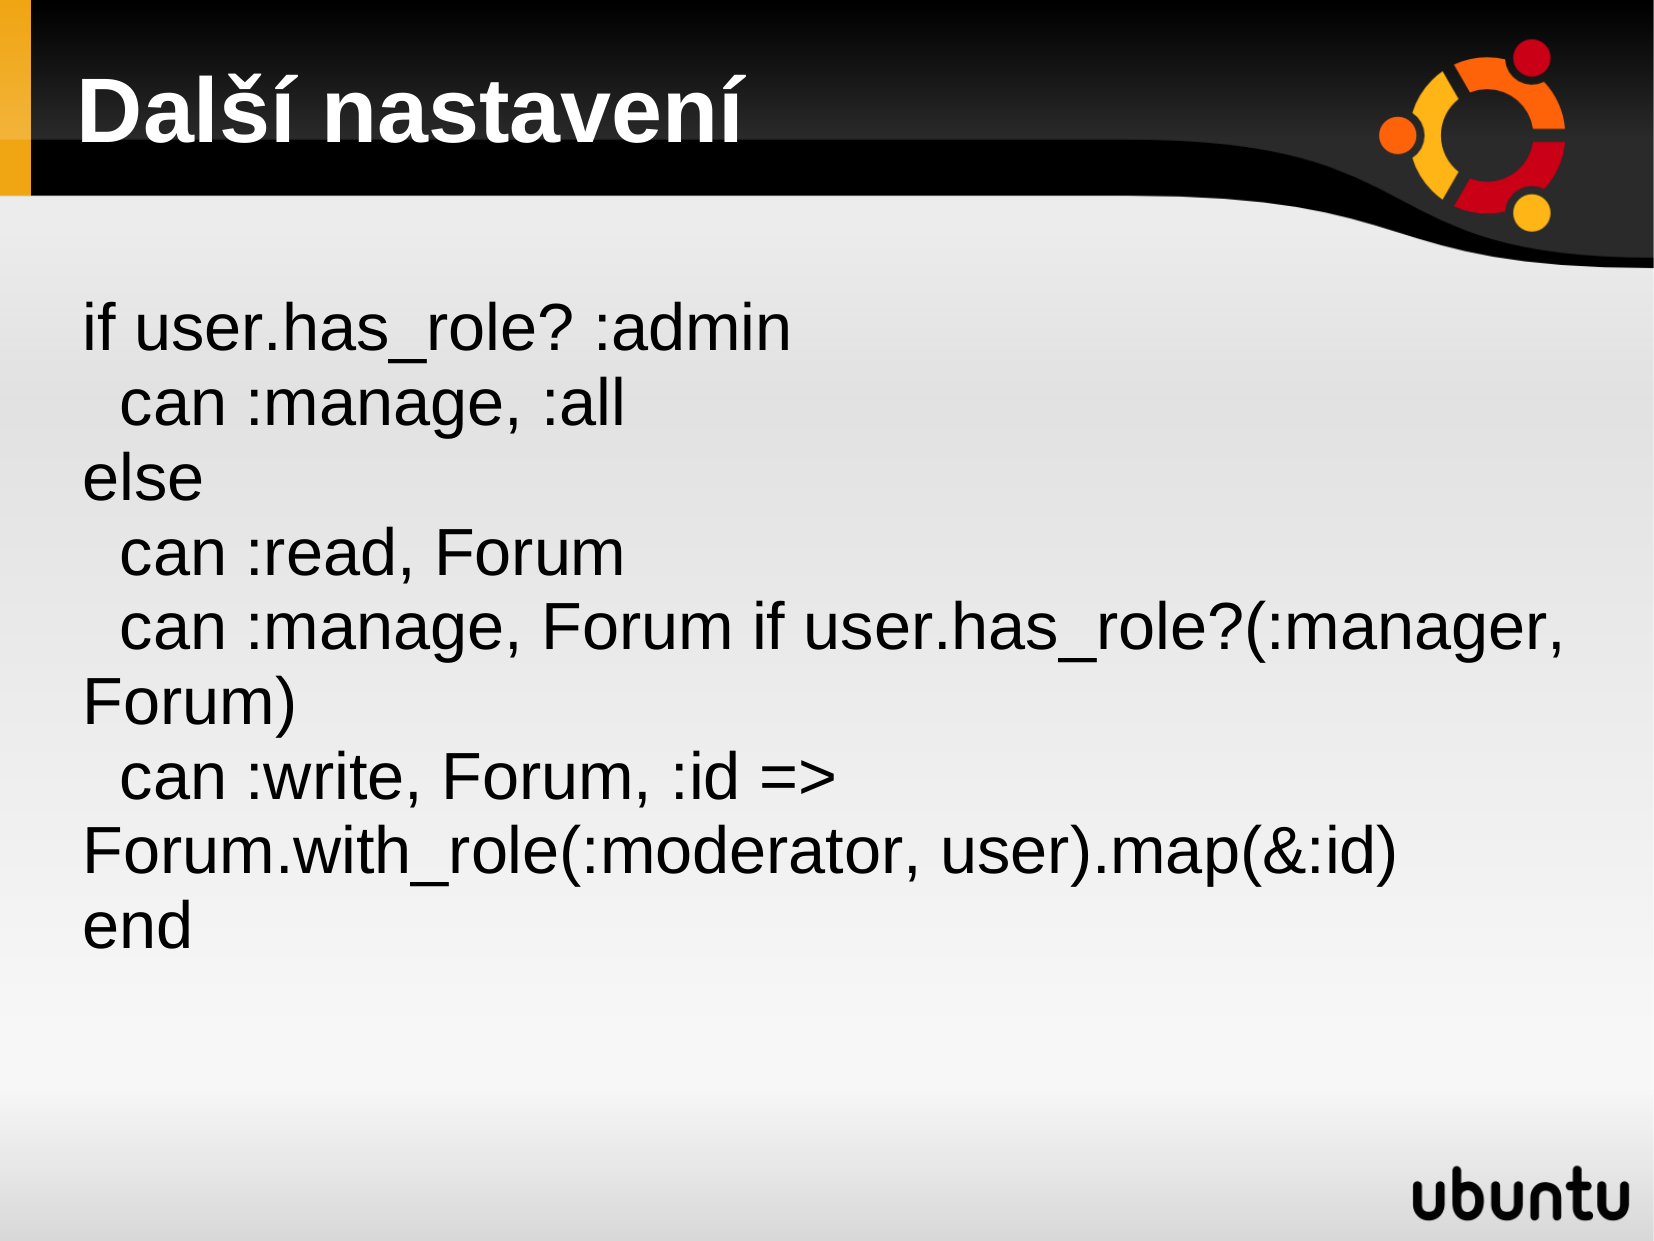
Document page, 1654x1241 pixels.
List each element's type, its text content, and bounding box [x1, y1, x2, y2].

title Další nastavení [76, 14, 1565, 207]
list if user.has_role? :admin can :manage, :all else can :read, Forum can :manage, Forum if user.has_role?(:manager, Forum) can :write, Forum, :id => Forum.with_role(:moderator, user).map(&:id) end [82, 290, 1571, 1094]
picture [0, 0, 1654, 1241]
